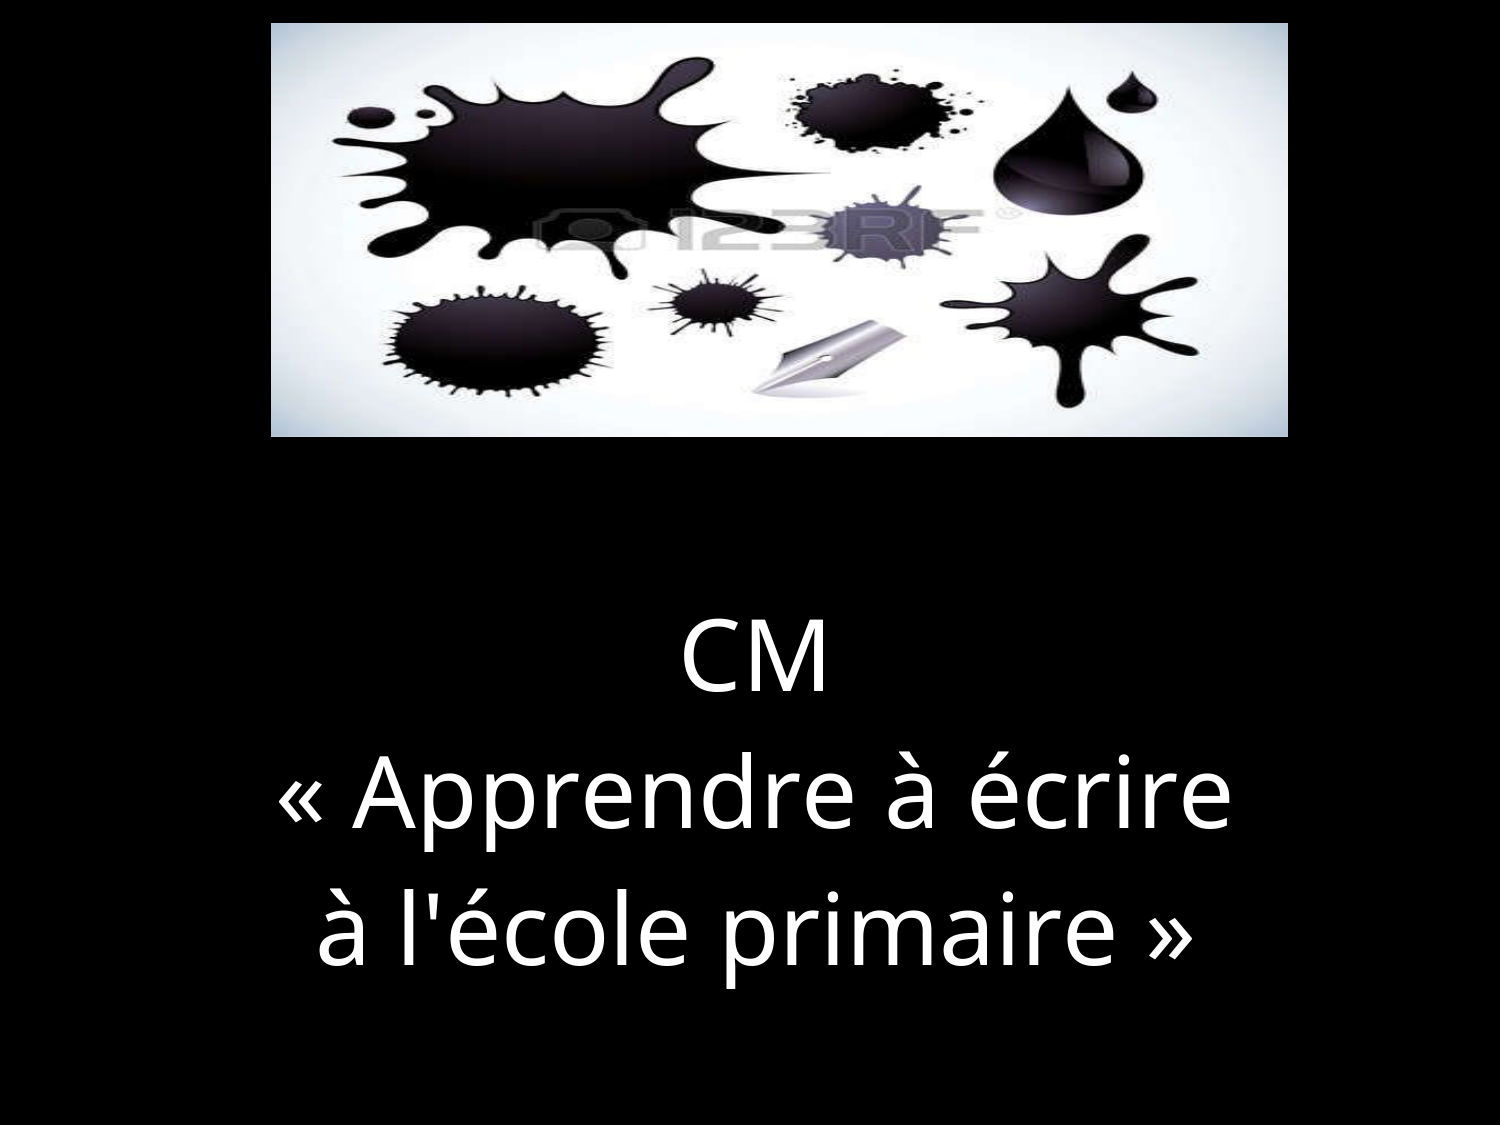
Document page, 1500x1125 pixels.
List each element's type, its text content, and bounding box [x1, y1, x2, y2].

subtitle CM « Apprendre à écrire à l'école primaire » [94, 59, 1418, 1052]
picture [271, 23, 1288, 438]
